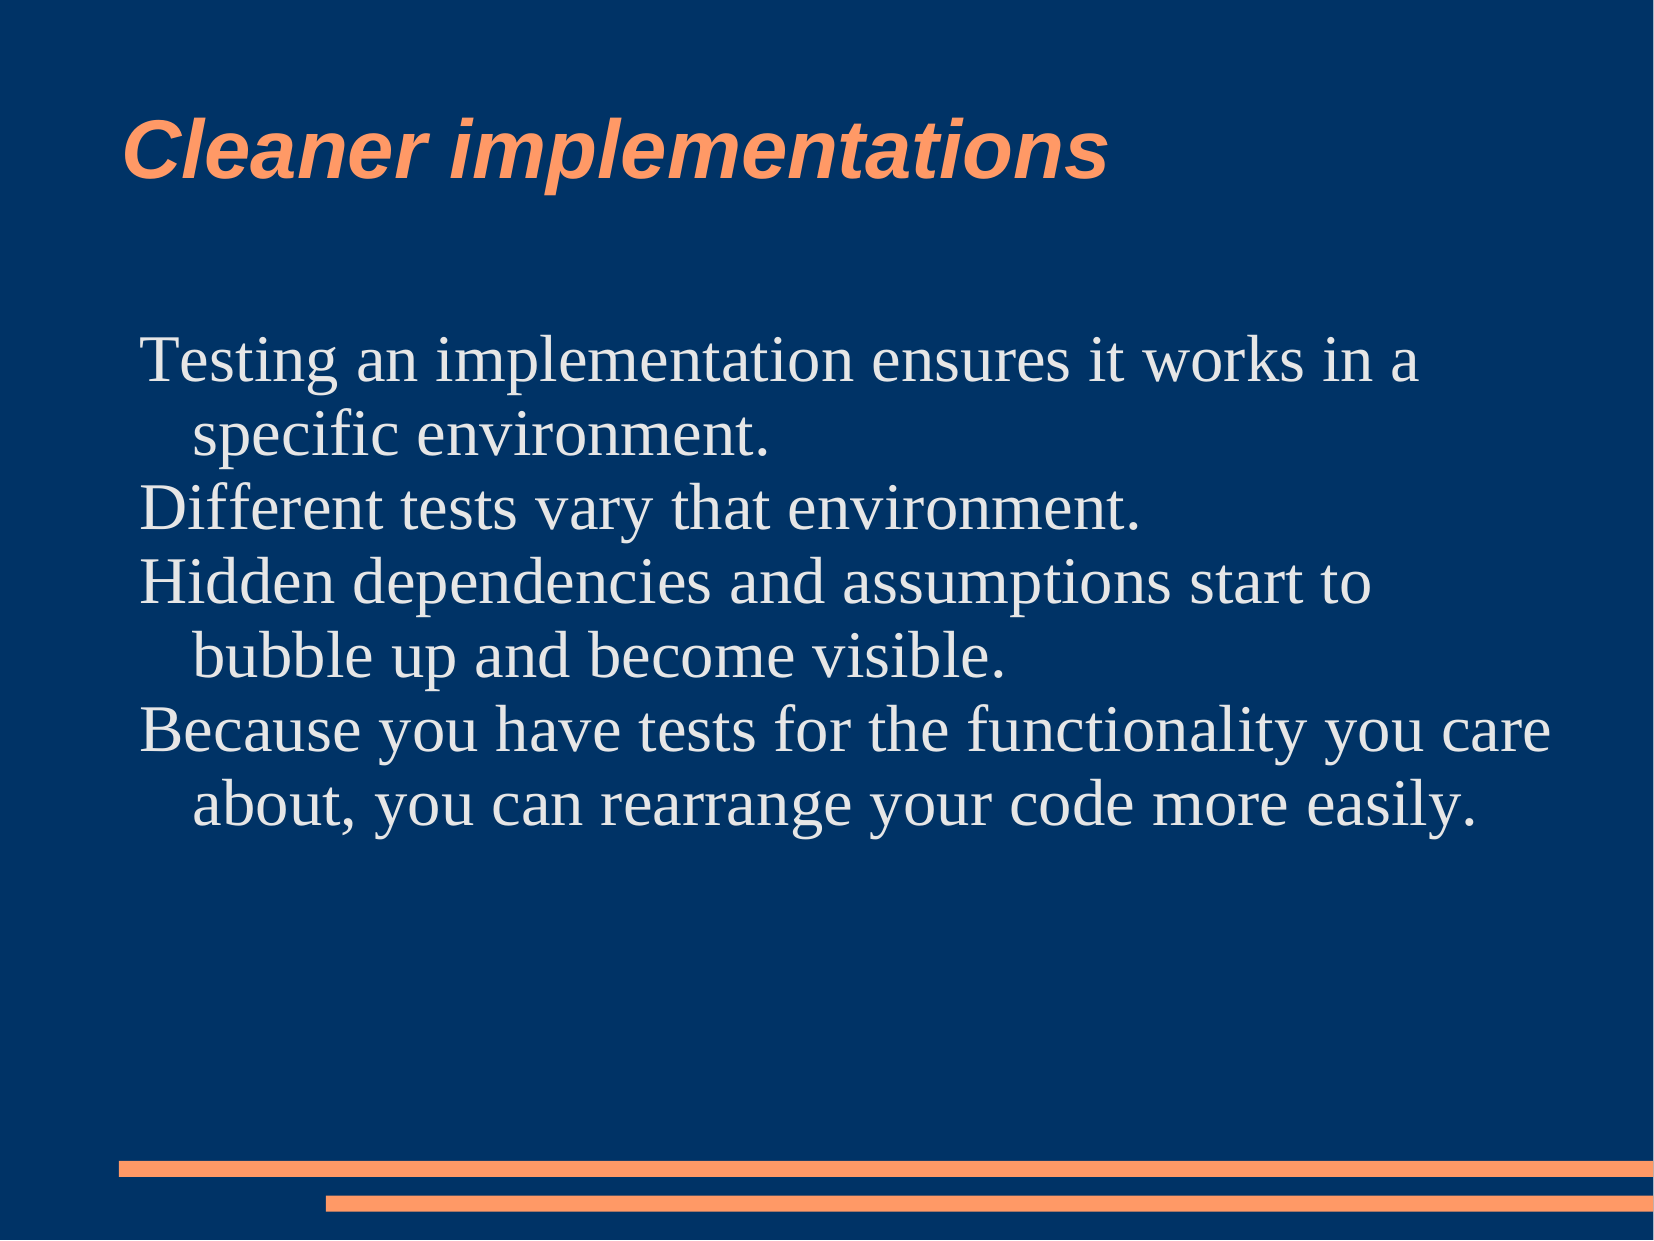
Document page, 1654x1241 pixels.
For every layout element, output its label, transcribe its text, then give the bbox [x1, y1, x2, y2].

title Cleaner implementations [121, 53, 1534, 247]
list Testing an implementation ensures it works in a specific environment. Different tests vary that environment. Hidden dependencies and assumptions start to bubble up and become visible. Because you have tests for the functionality you care about, you can rearrange your code more easily. [121, 322, 1561, 1118]
